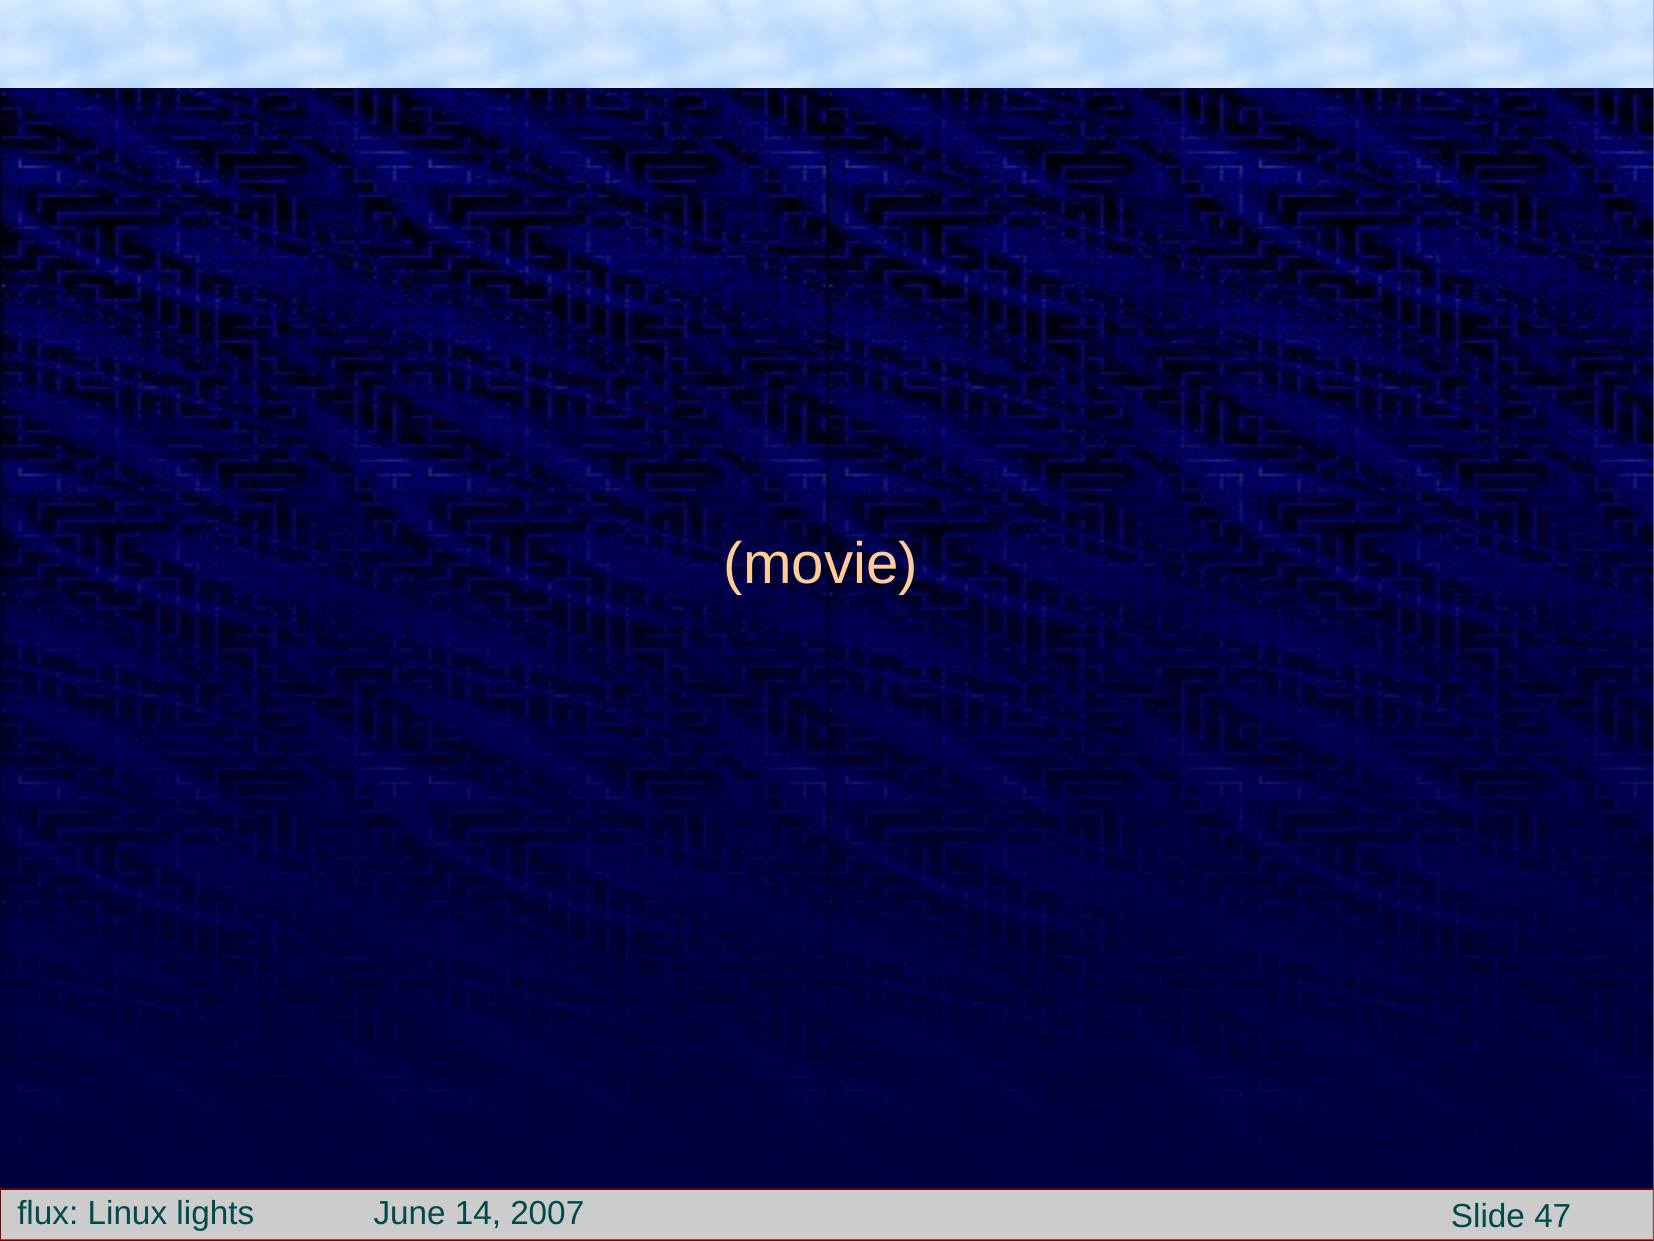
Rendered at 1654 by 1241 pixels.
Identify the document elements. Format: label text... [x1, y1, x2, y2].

title (movie) [77, 466, 1566, 659]
text_box flux: Linux lights June 14, 2007 [2, 1186, 713, 1241]
text_box [0, 0, 1654, 88]
picture [0, 88, 1654, 1189]
text_box Slide <number> [1436, 1189, 1654, 1241]
text_box [713, 1189, 1436, 1241]
